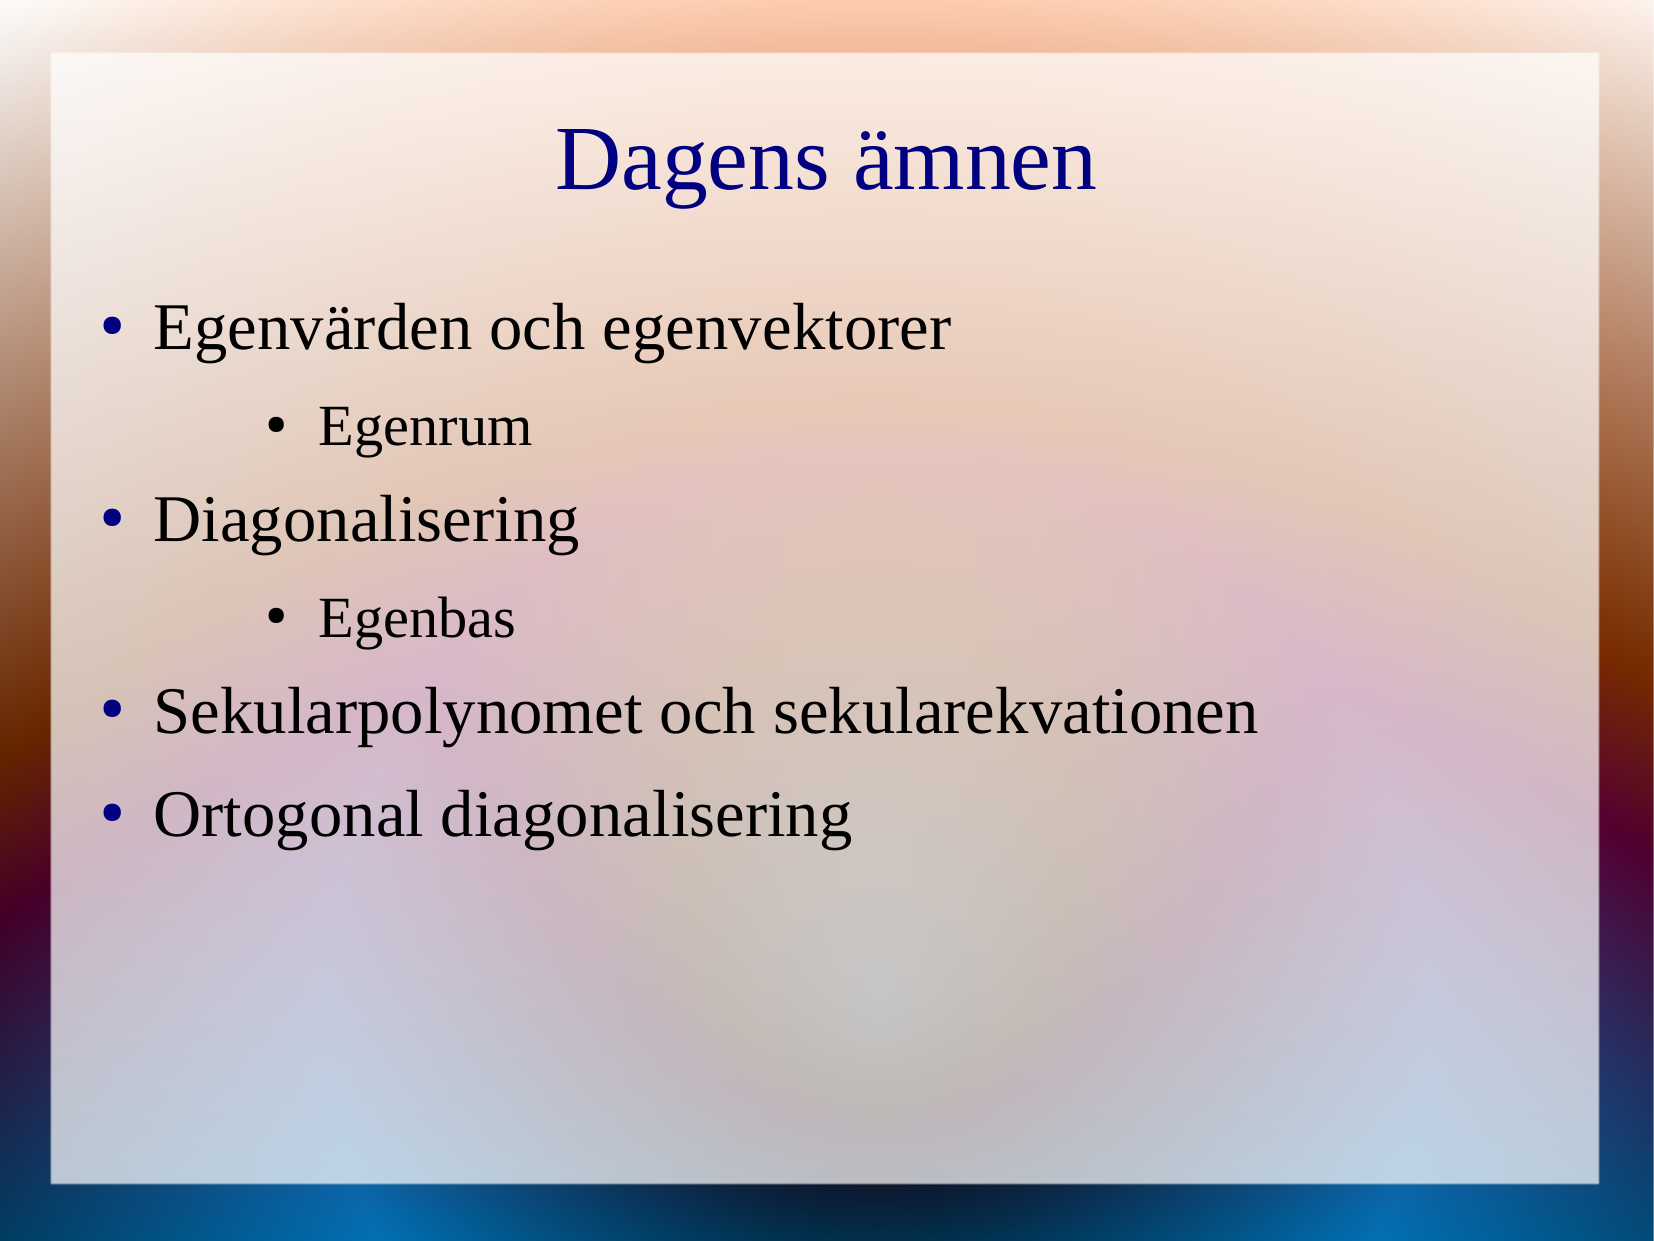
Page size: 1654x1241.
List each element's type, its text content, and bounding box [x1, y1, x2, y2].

picture [0, 0, 1654, 1241]
list Egenvärden och egenvektorer Egenrum Diagonalisering Egenbas Sekularpolynomet och sekularekvationen Ortogonal diagonalisering [82, 290, 1571, 1109]
title Dagens ämnen [82, 55, 1571, 263]
